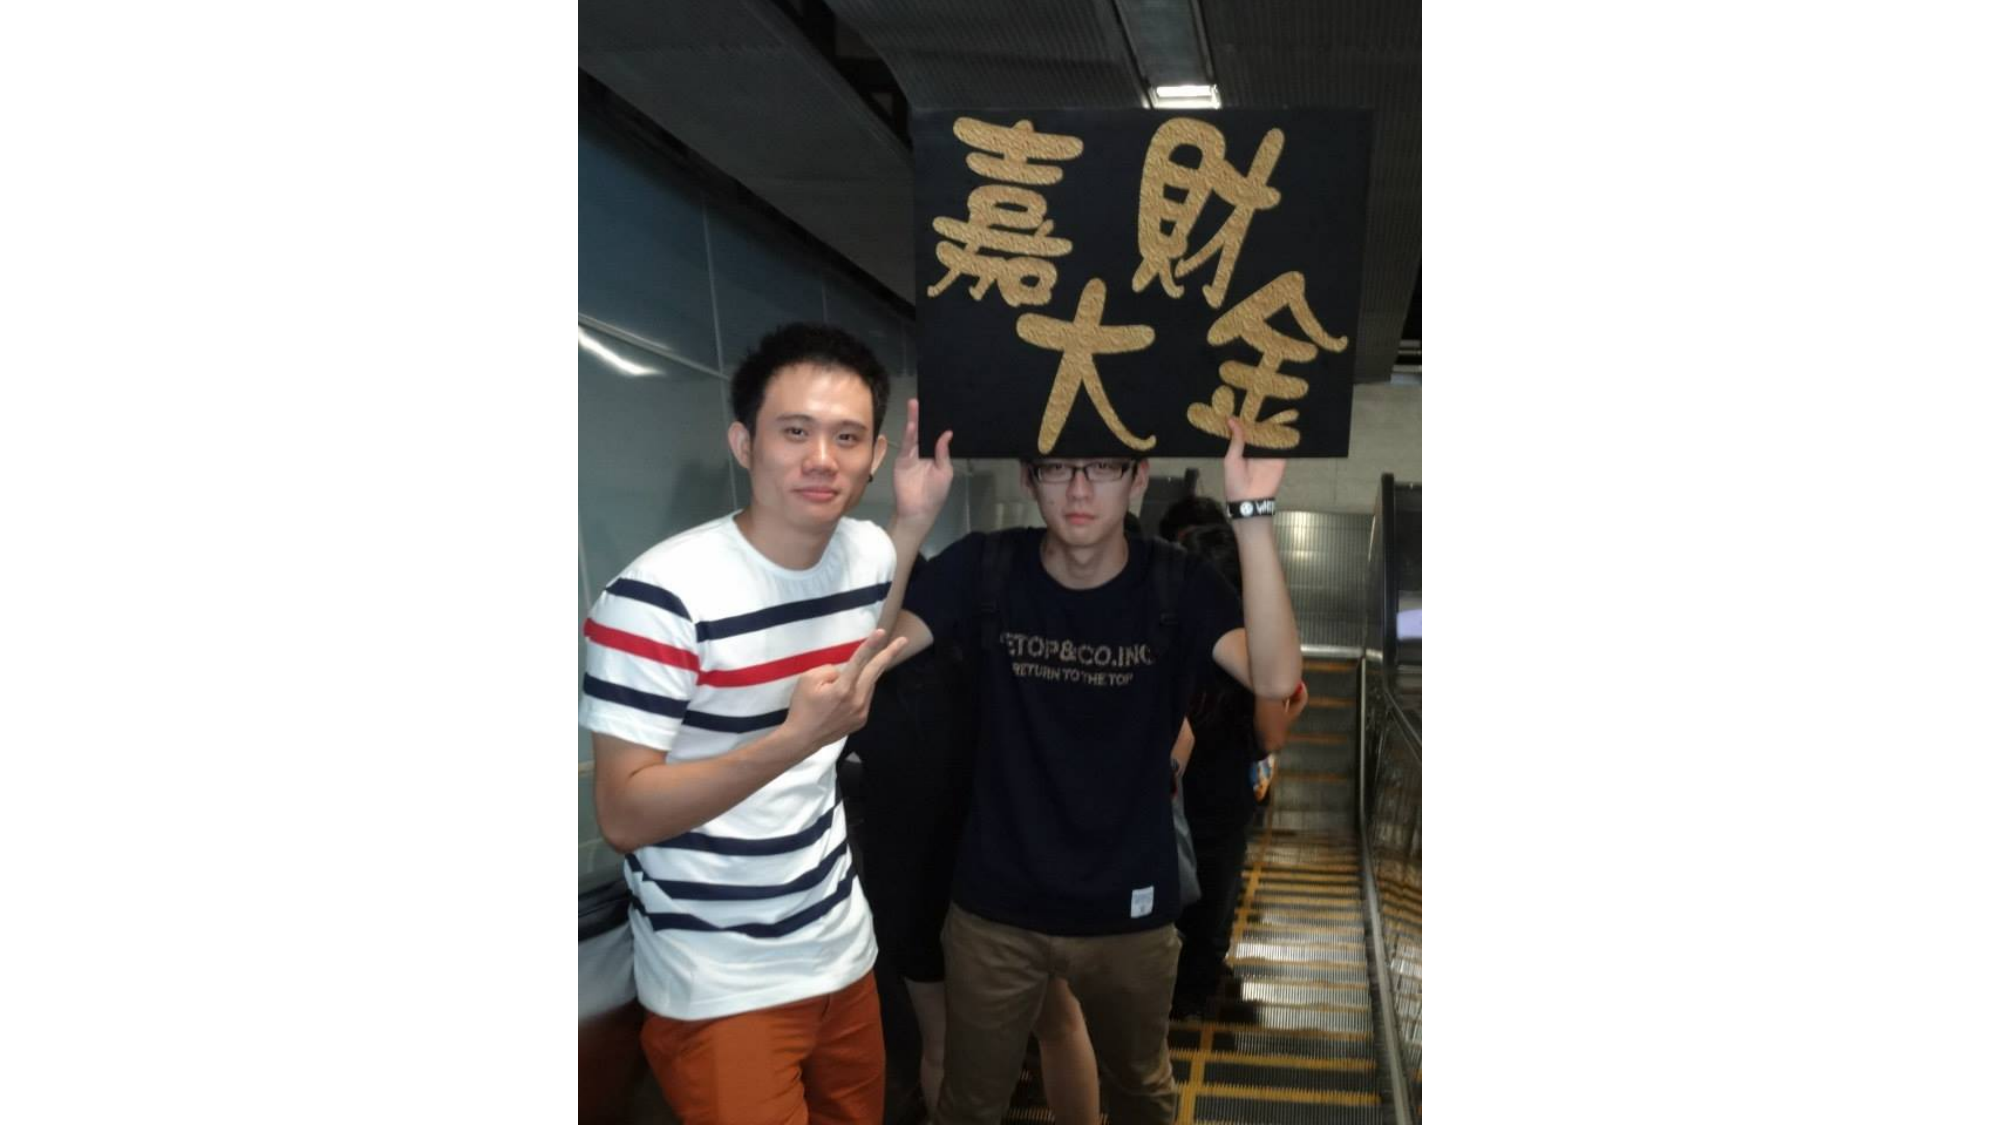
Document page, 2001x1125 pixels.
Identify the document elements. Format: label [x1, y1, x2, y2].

picture [578, 0, 1422, 1125]
